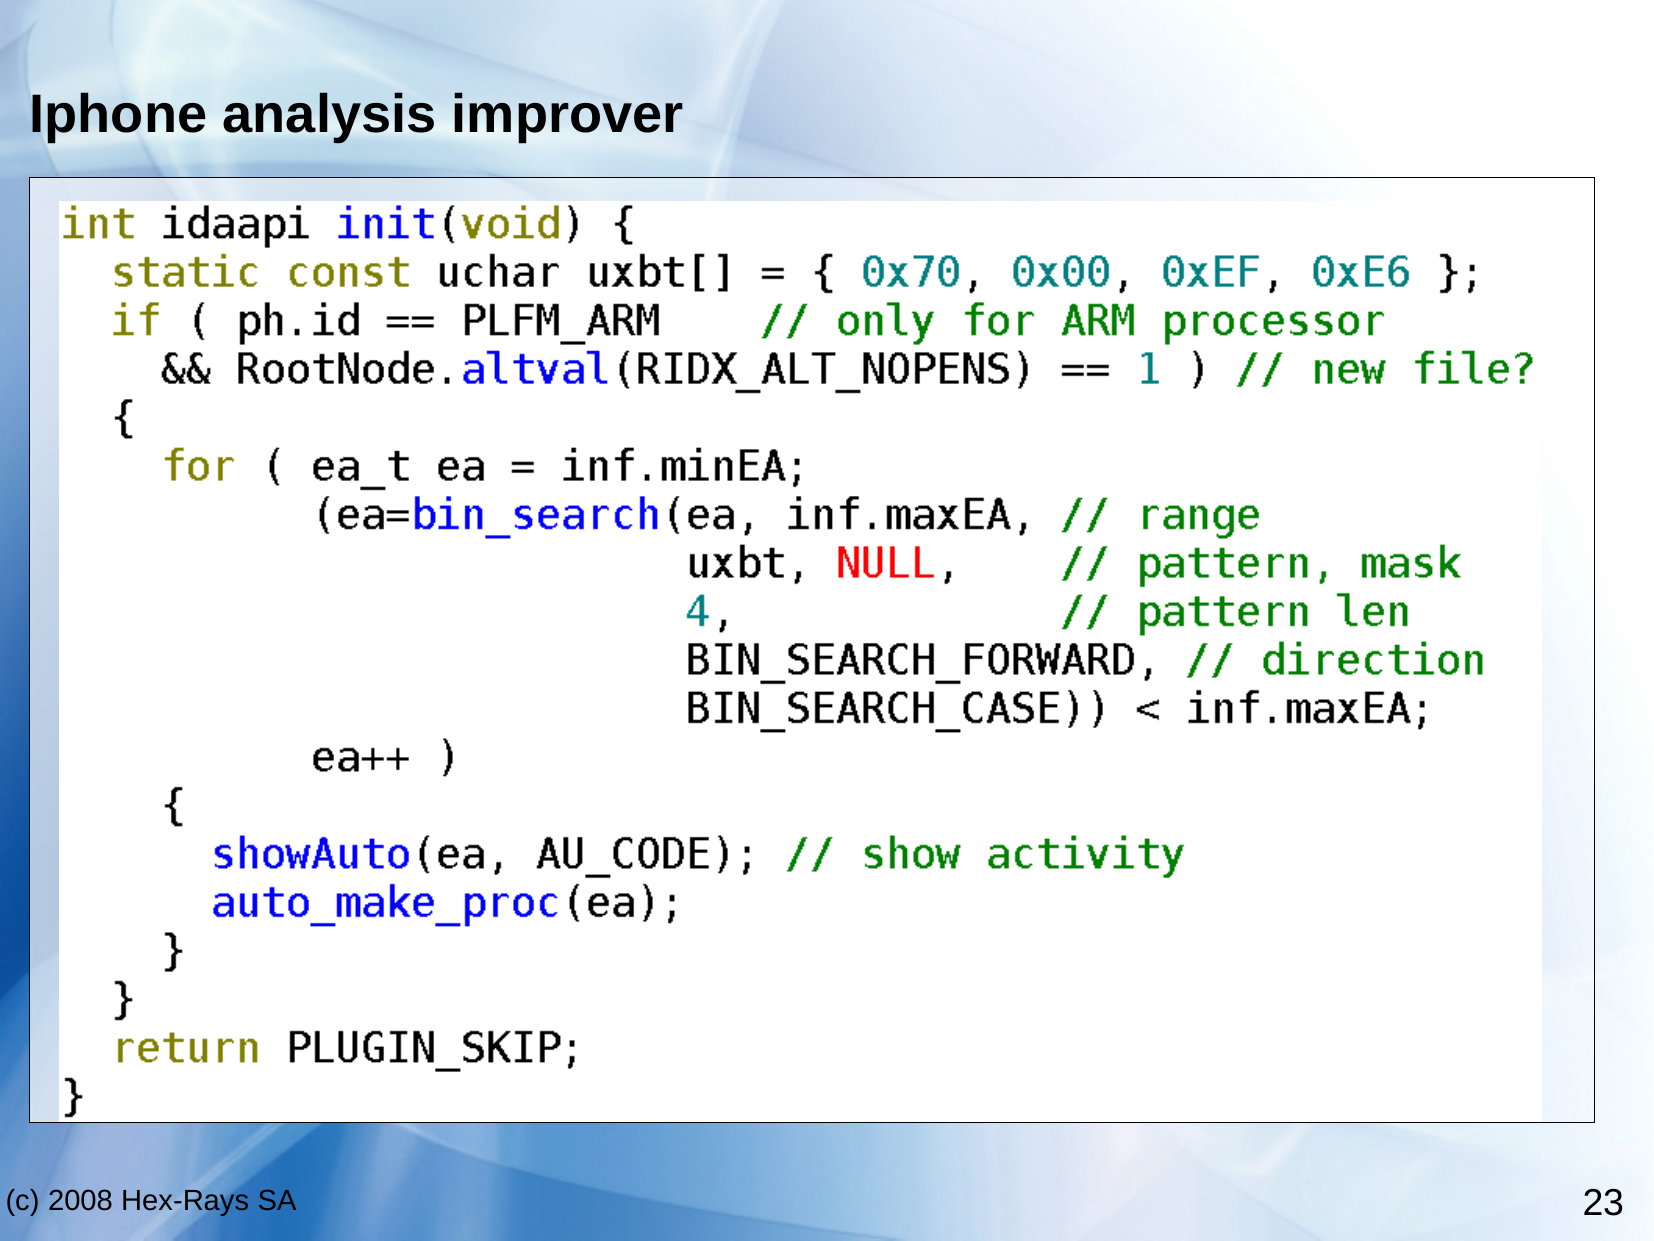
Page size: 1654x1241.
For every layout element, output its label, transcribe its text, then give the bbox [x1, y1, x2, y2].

picture [0, 0, 1654, 1241]
title Iphone analysis improver [29, 49, 1506, 178]
